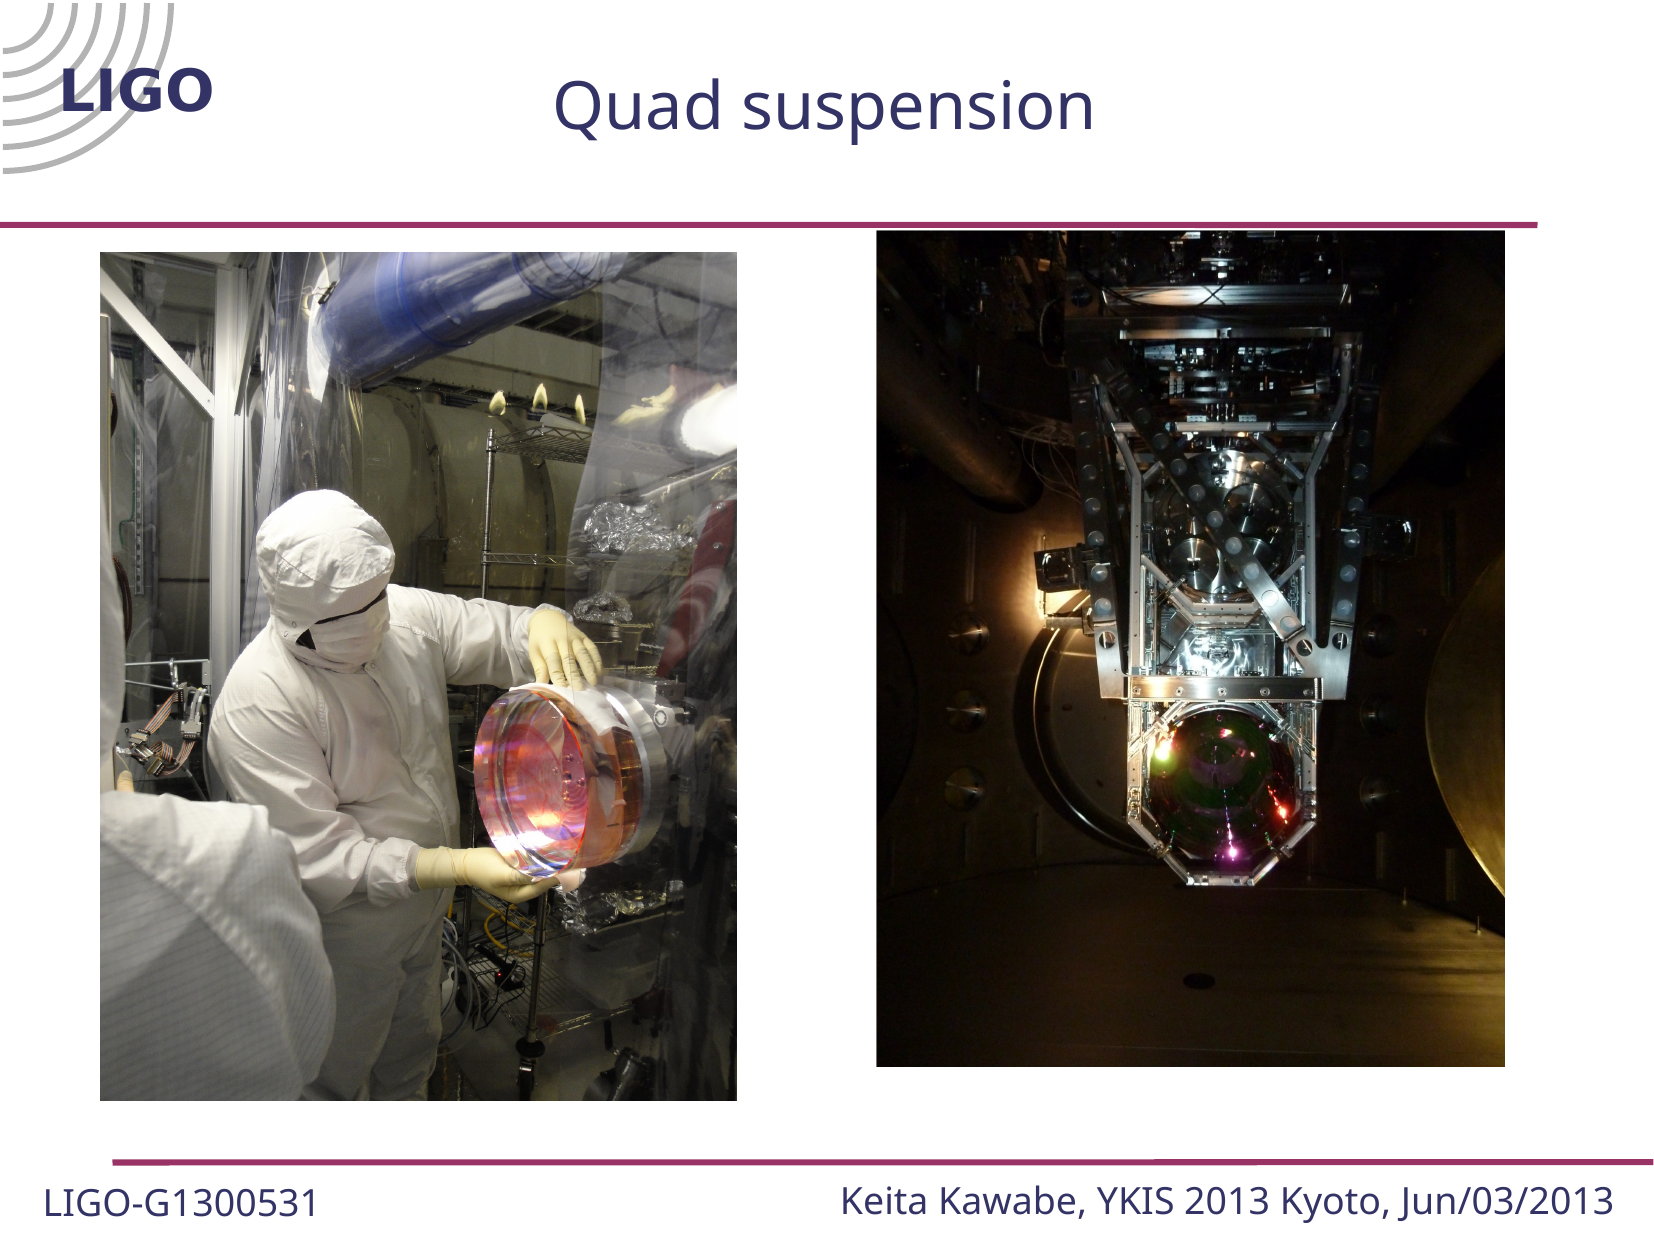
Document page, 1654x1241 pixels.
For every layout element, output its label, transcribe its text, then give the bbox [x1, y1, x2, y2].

picture [100, 252, 737, 1101]
title Quad suspension [187, 0, 1463, 208]
picture [876, 230, 1505, 1067]
